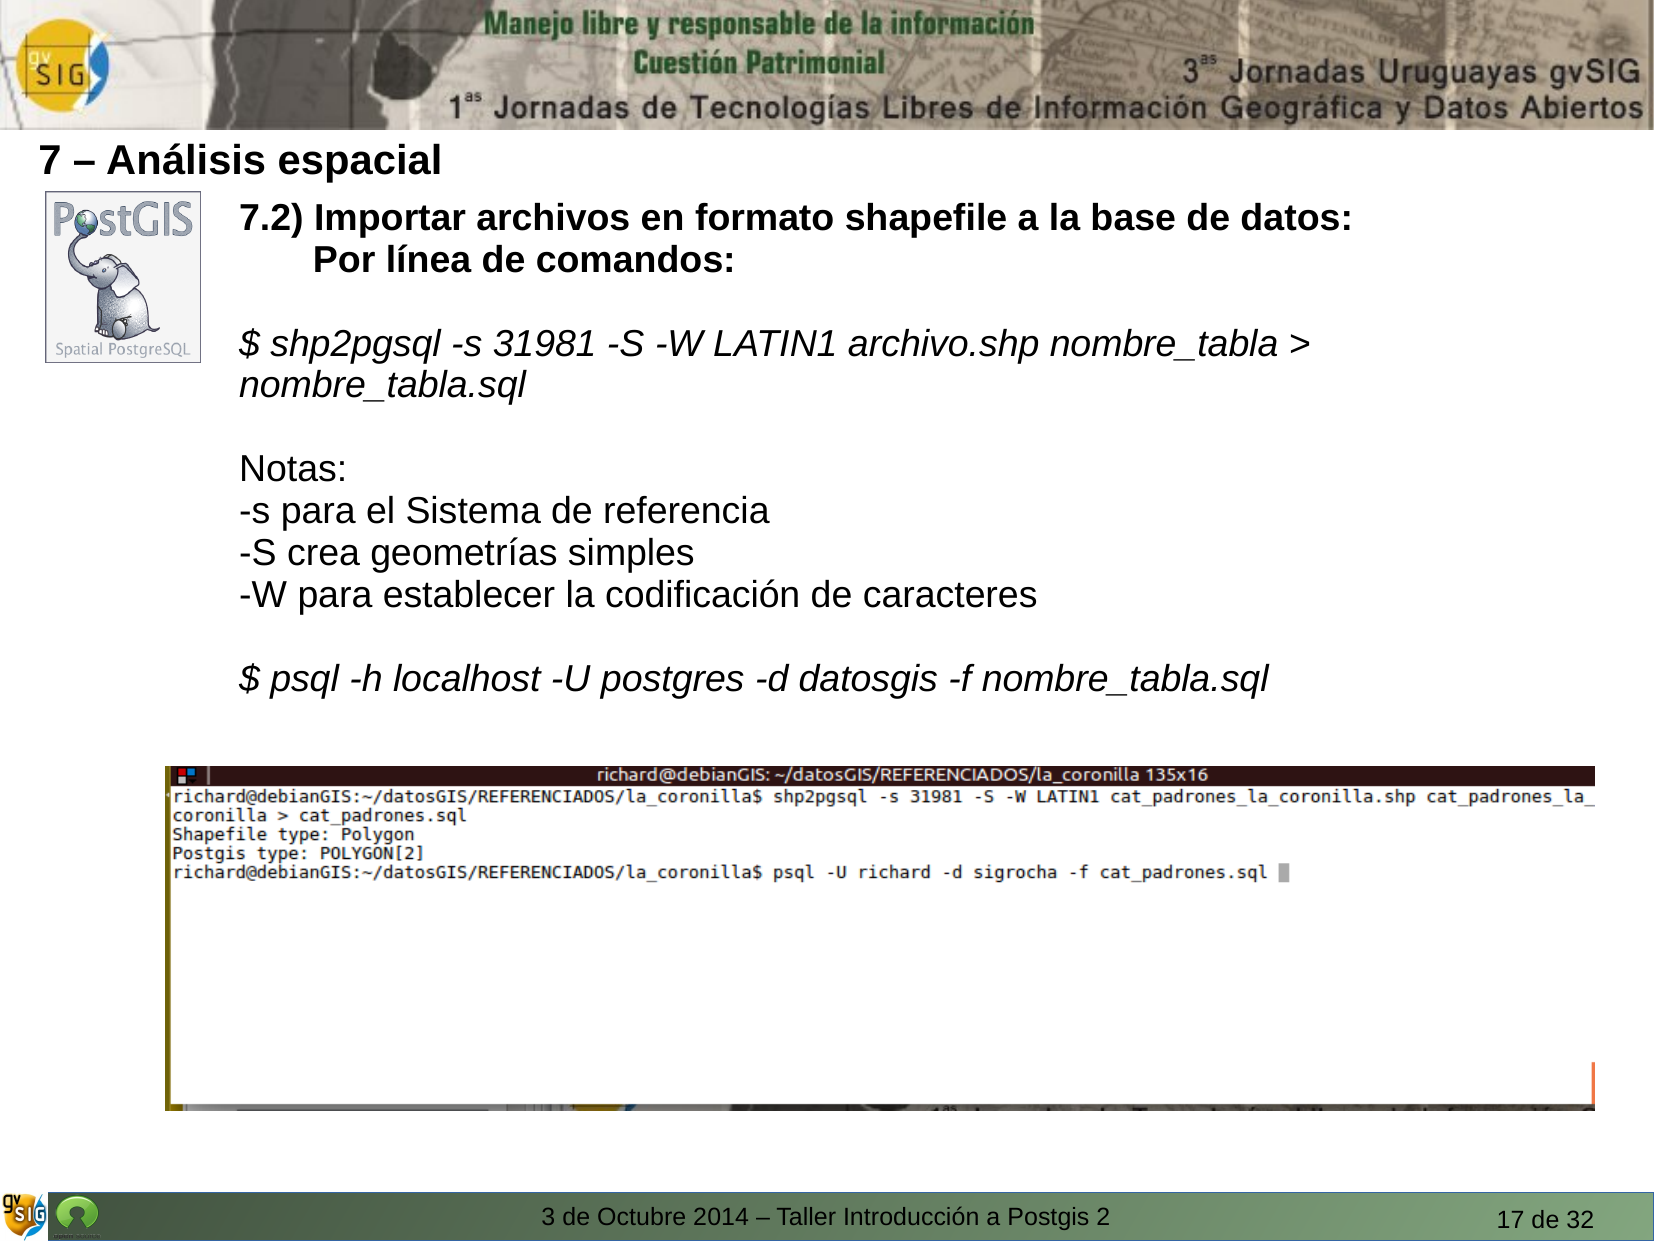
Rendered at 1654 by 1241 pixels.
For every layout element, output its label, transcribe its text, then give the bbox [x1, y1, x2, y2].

picture [0, 0, 1654, 130]
picture [165, 326, 1595, 1111]
text_box 7.2) Importar archivos en formato shapefile a la base de datos: Por línea de comandos: $ shp2pgsql -s 31981 -S -W LATIN1 archivo.shp nombre_tabla > nombre_tabla.sql Notas: -s para el Sistema de referencia -S crea geometrías simples -W para establecer la codificación de caracteres $ psql -h localhost -U postgres -d datosgis -f nombre_tabla.sql [224, 188, 1619, 750]
picture [0, 1192, 107, 1241]
text_box <número> de 32 [1481, 1198, 1654, 1241]
text_box 3 de Octubre 2014 – Taller Introducción a Postgis 2 [107, 1192, 1654, 1241]
picture [45, 191, 201, 363]
text_box 7 – Análisis espacial [23, 129, 1630, 192]
